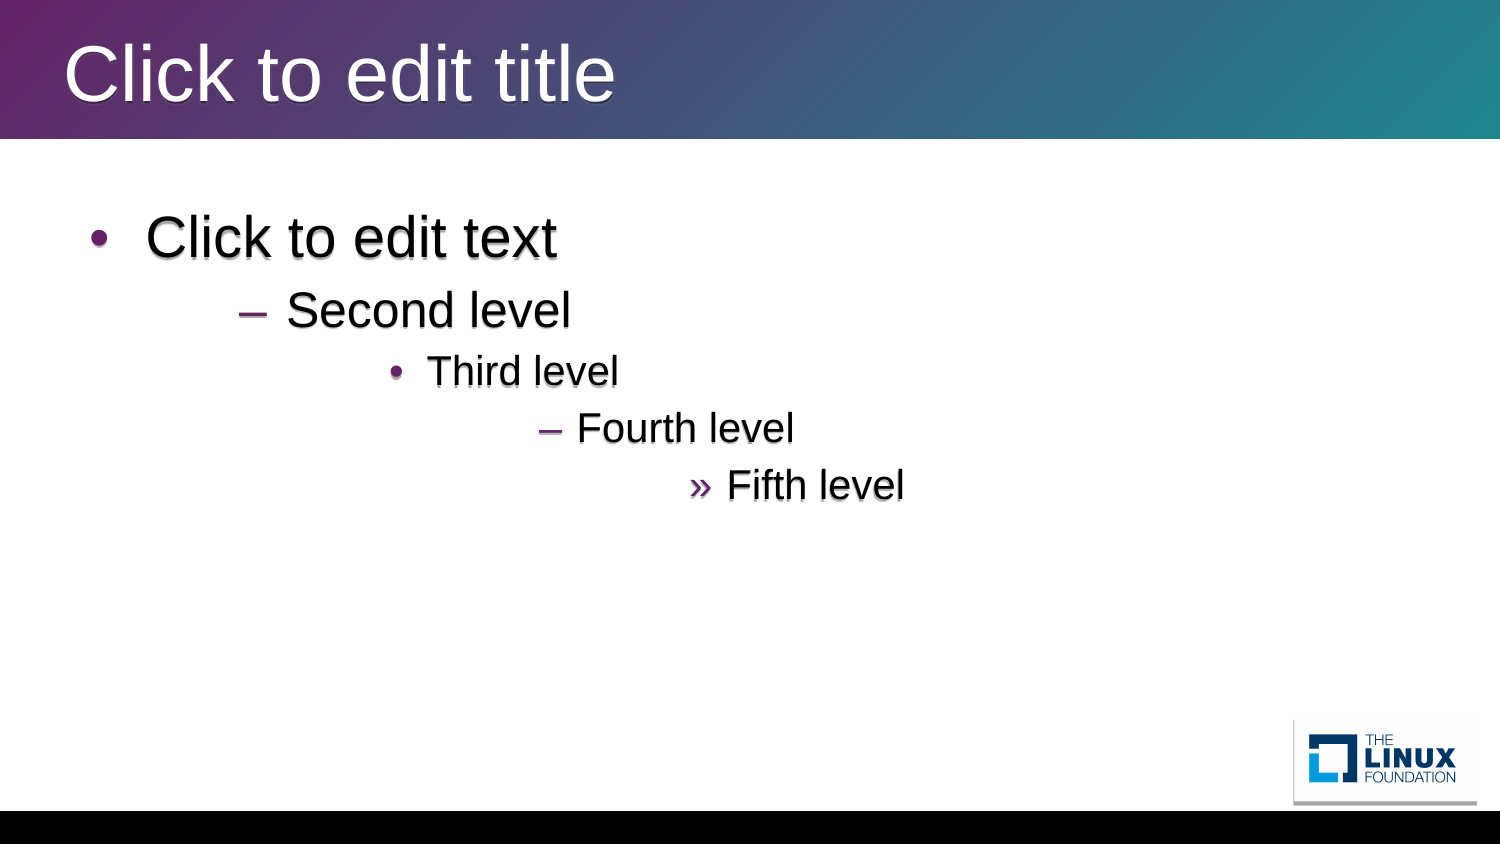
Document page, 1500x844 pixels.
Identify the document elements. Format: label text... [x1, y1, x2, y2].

list Click to edit text Second level Third level Fourth level Fifth level [74, 196, 1269, 754]
title Click to edit title [48, 7, 1426, 140]
